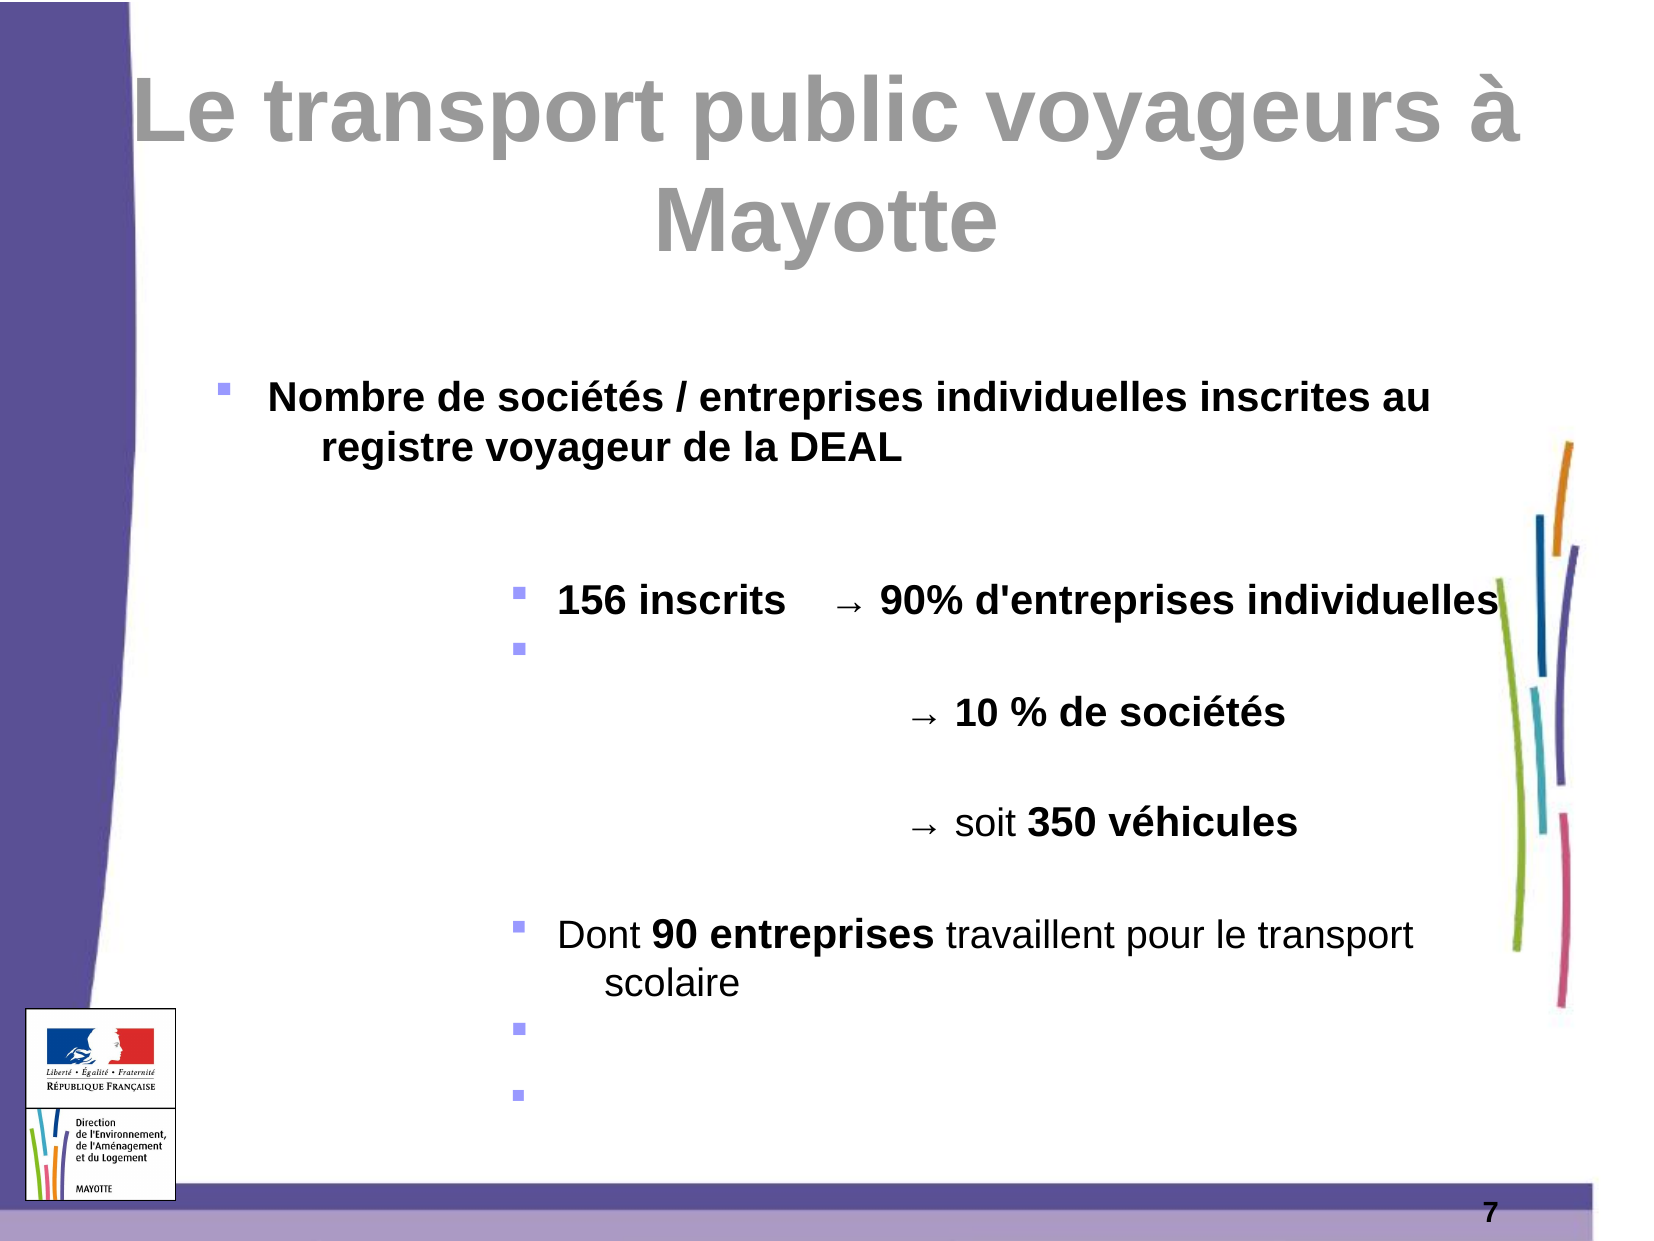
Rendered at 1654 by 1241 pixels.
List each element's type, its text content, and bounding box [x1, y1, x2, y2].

title Le transport public voyageurs à Mayotte [82, 49, 1571, 257]
text_box [1482, 1193, 1636, 1241]
list Nombre de sociétés / entreprises individuelles inscrites au registre voyageur de la DEAL 156 inscrits → 90% d'entreprises individuelles → 10 % de sociétés → soit 350 véhicules Dont 90 entreprises travaillent pour le transport scolaire [179, 290, 1509, 1170]
